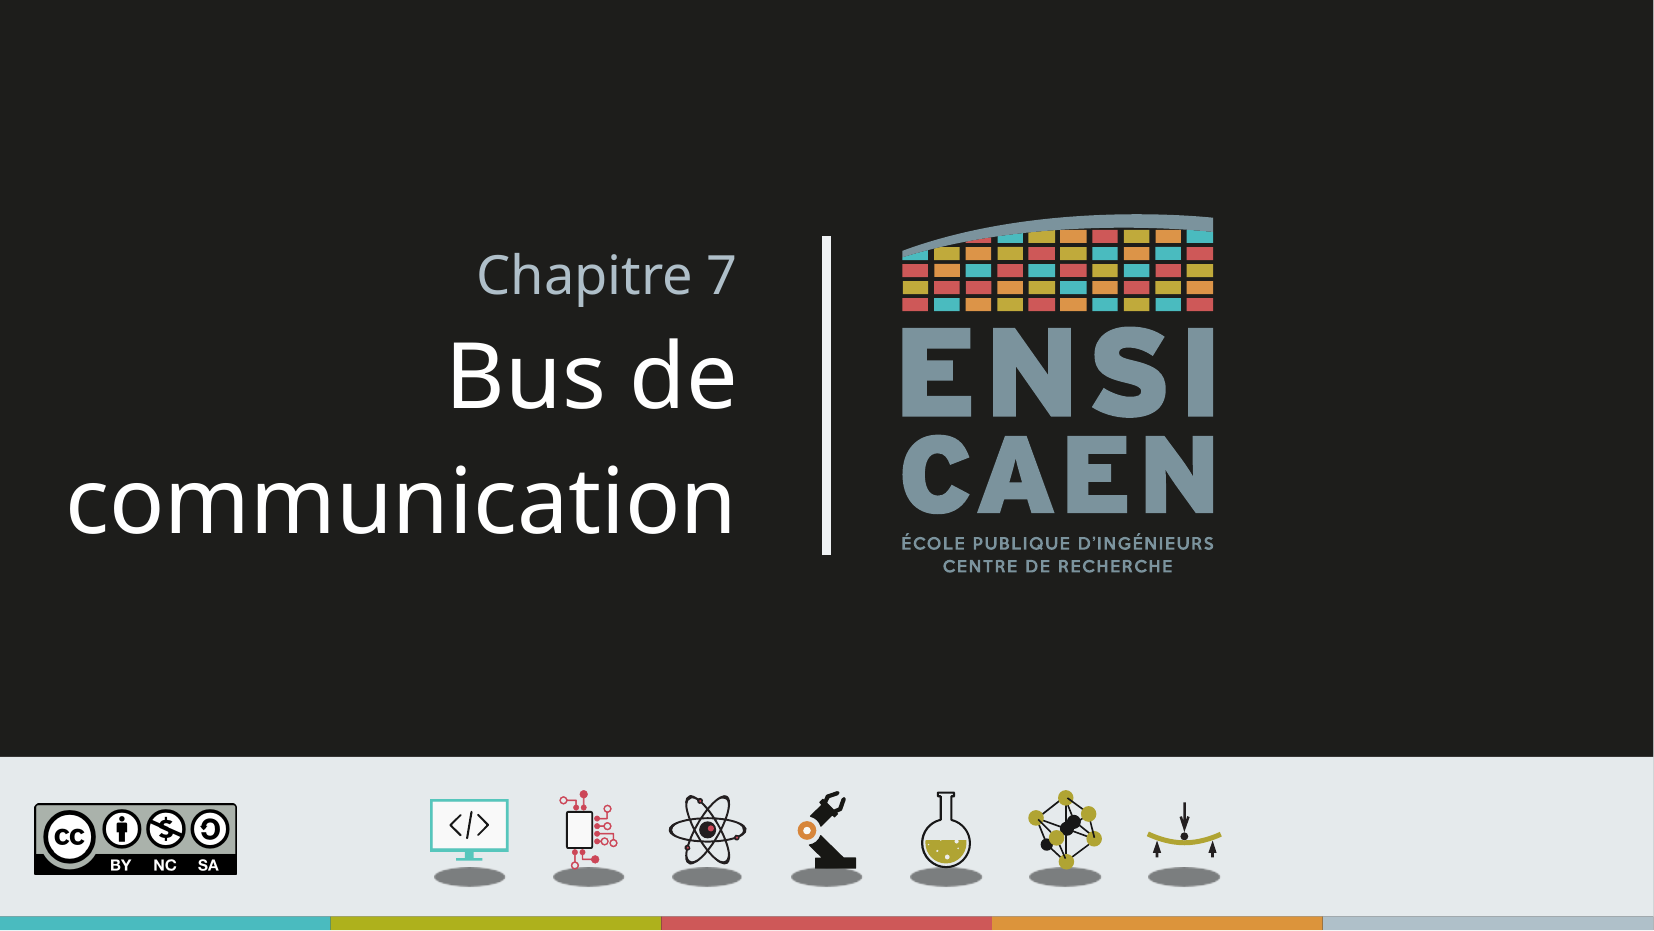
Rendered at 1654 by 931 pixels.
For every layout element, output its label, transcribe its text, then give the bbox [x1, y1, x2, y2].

title Chapitre 7 Bus de communication [59, 236, 739, 562]
picture [34, 803, 237, 875]
